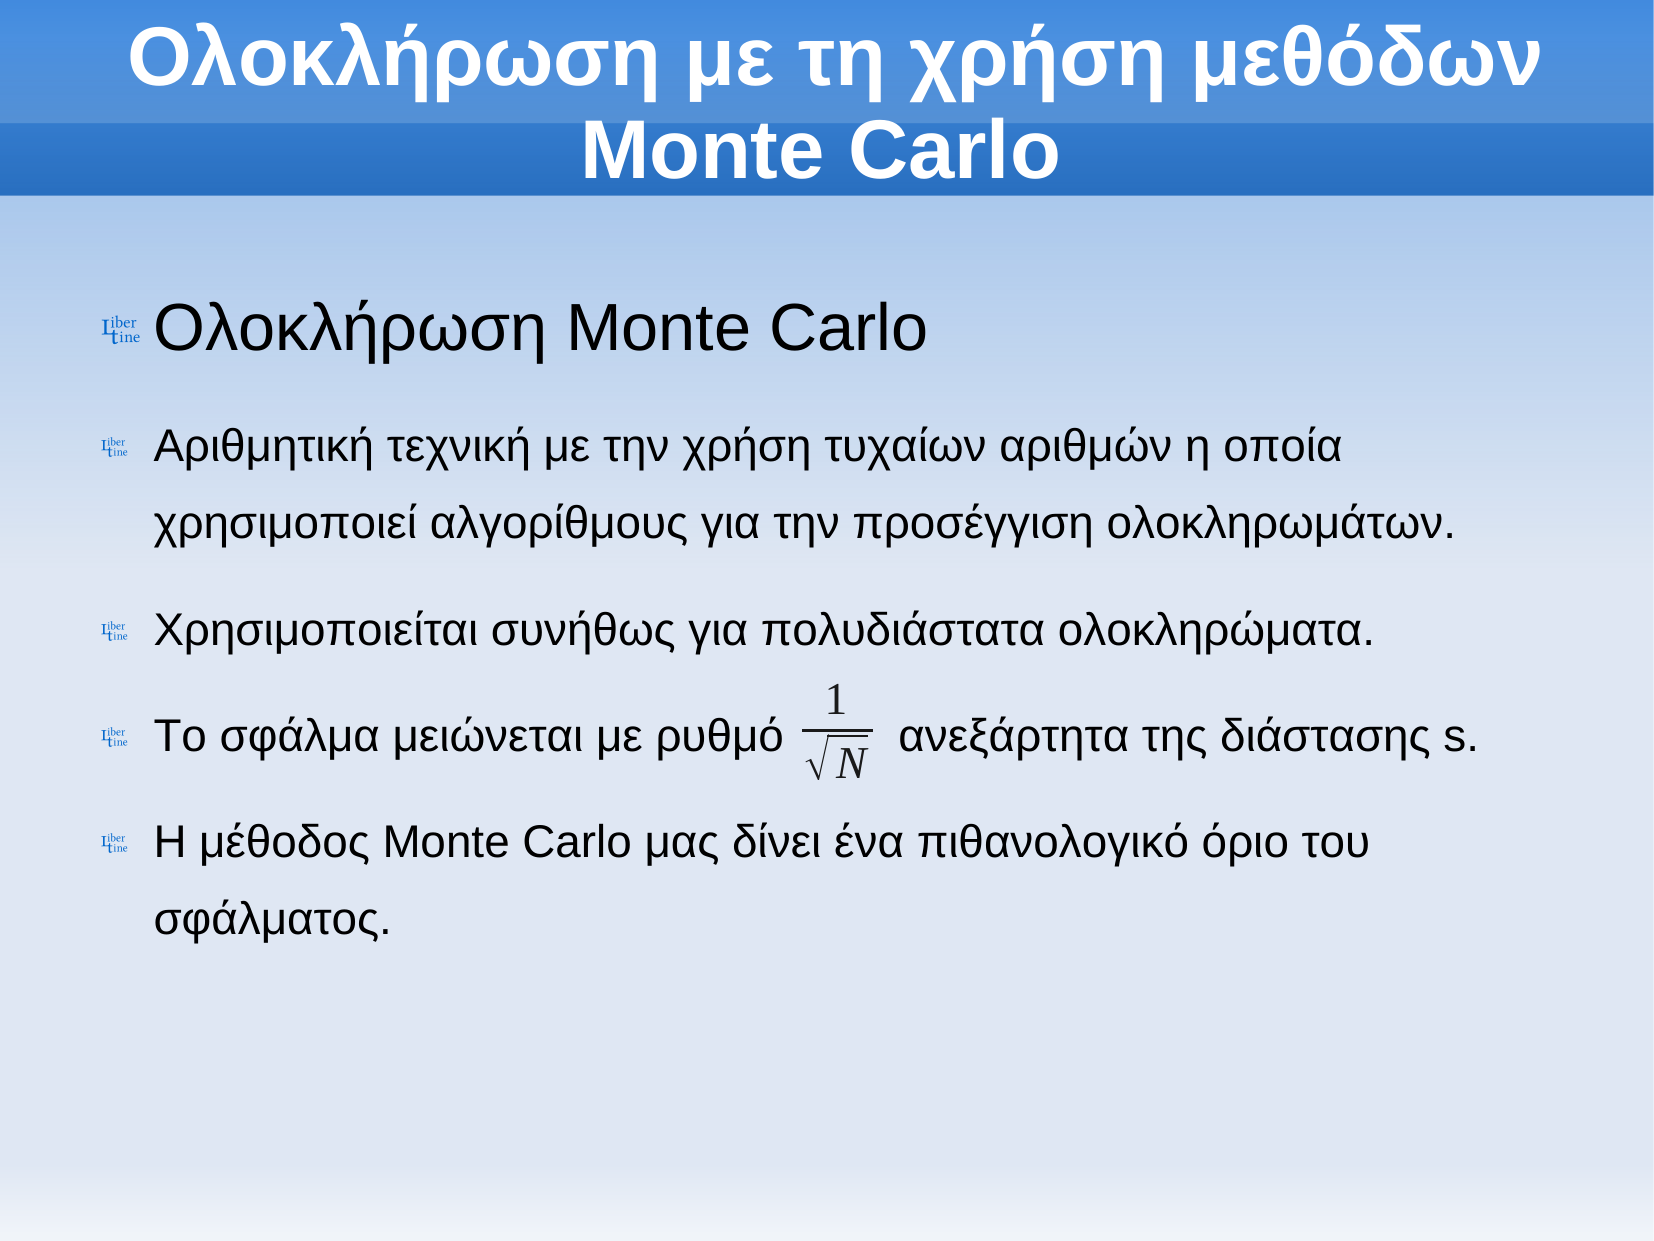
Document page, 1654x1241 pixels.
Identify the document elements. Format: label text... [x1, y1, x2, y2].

title Ολοκλήρωση με τη χρήση μεθόδων Monte Carlo [76, 7, 1565, 200]
list Ολοκλήρωση Monte Carlo Αριθμητική τεχνική με την χρήση τυχαίων αριθμών η οποία χρησιμοποιεί αλγορίθμους για την προσέγγιση ολοκληρωμάτων. Χρησιμοποιείται συνήθως για πολυδιάστατα ολοκληρώματα. Το σφάλμα μειώνεται με ρυθμό ανεξάρτητα της διάστασης s. Η μέθοδος Monte Carlo μας δίνει ένα πιθανολογικό όριο του σφάλματος. [82, 290, 1571, 1094]
chart [787, 675, 886, 788]
picture [0, 0, 1654, 1241]
